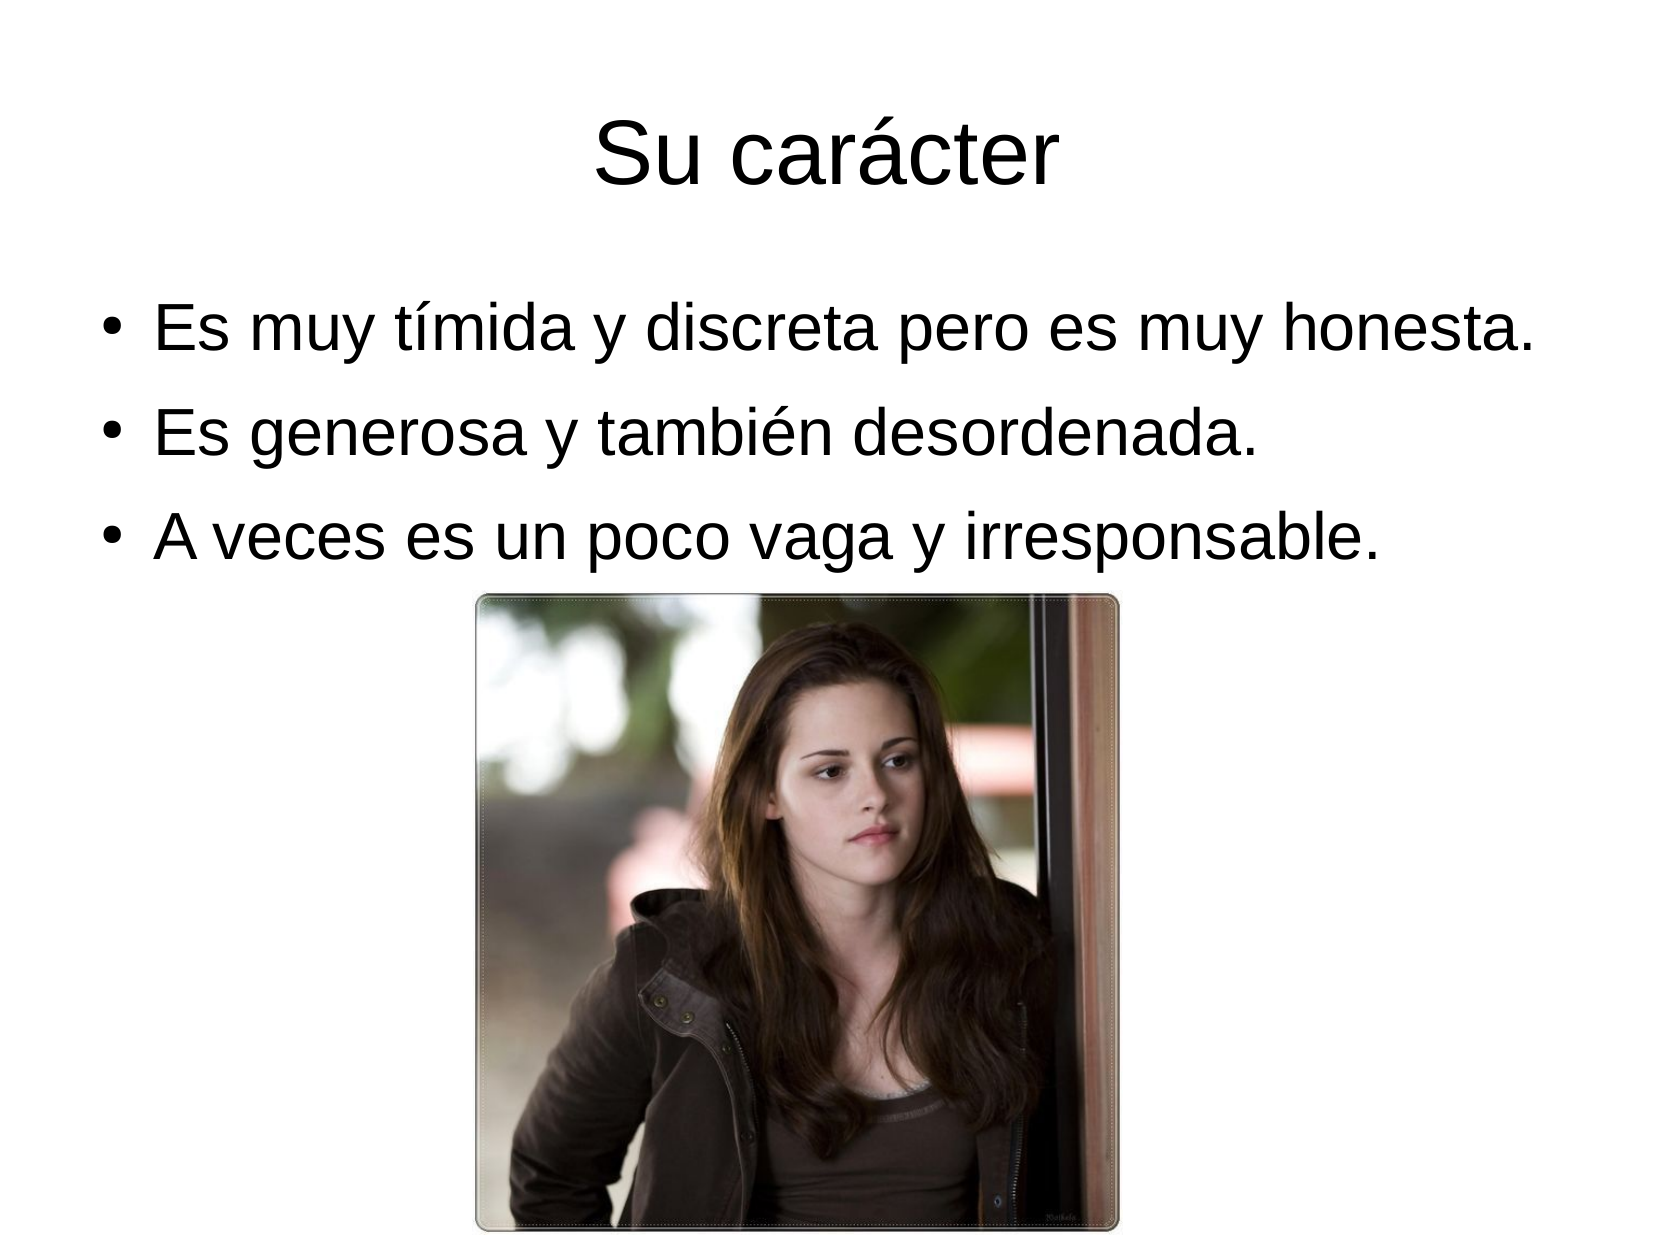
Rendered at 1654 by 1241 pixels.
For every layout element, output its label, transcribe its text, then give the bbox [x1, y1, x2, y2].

picture [472, 590, 1123, 1236]
title Su carácter [82, 49, 1571, 257]
list Es muy tímida y discreta pero es muy honesta. Es generosa y también desordenada. A veces es un poco vaga y irresponsable. [82, 290, 1571, 1094]
